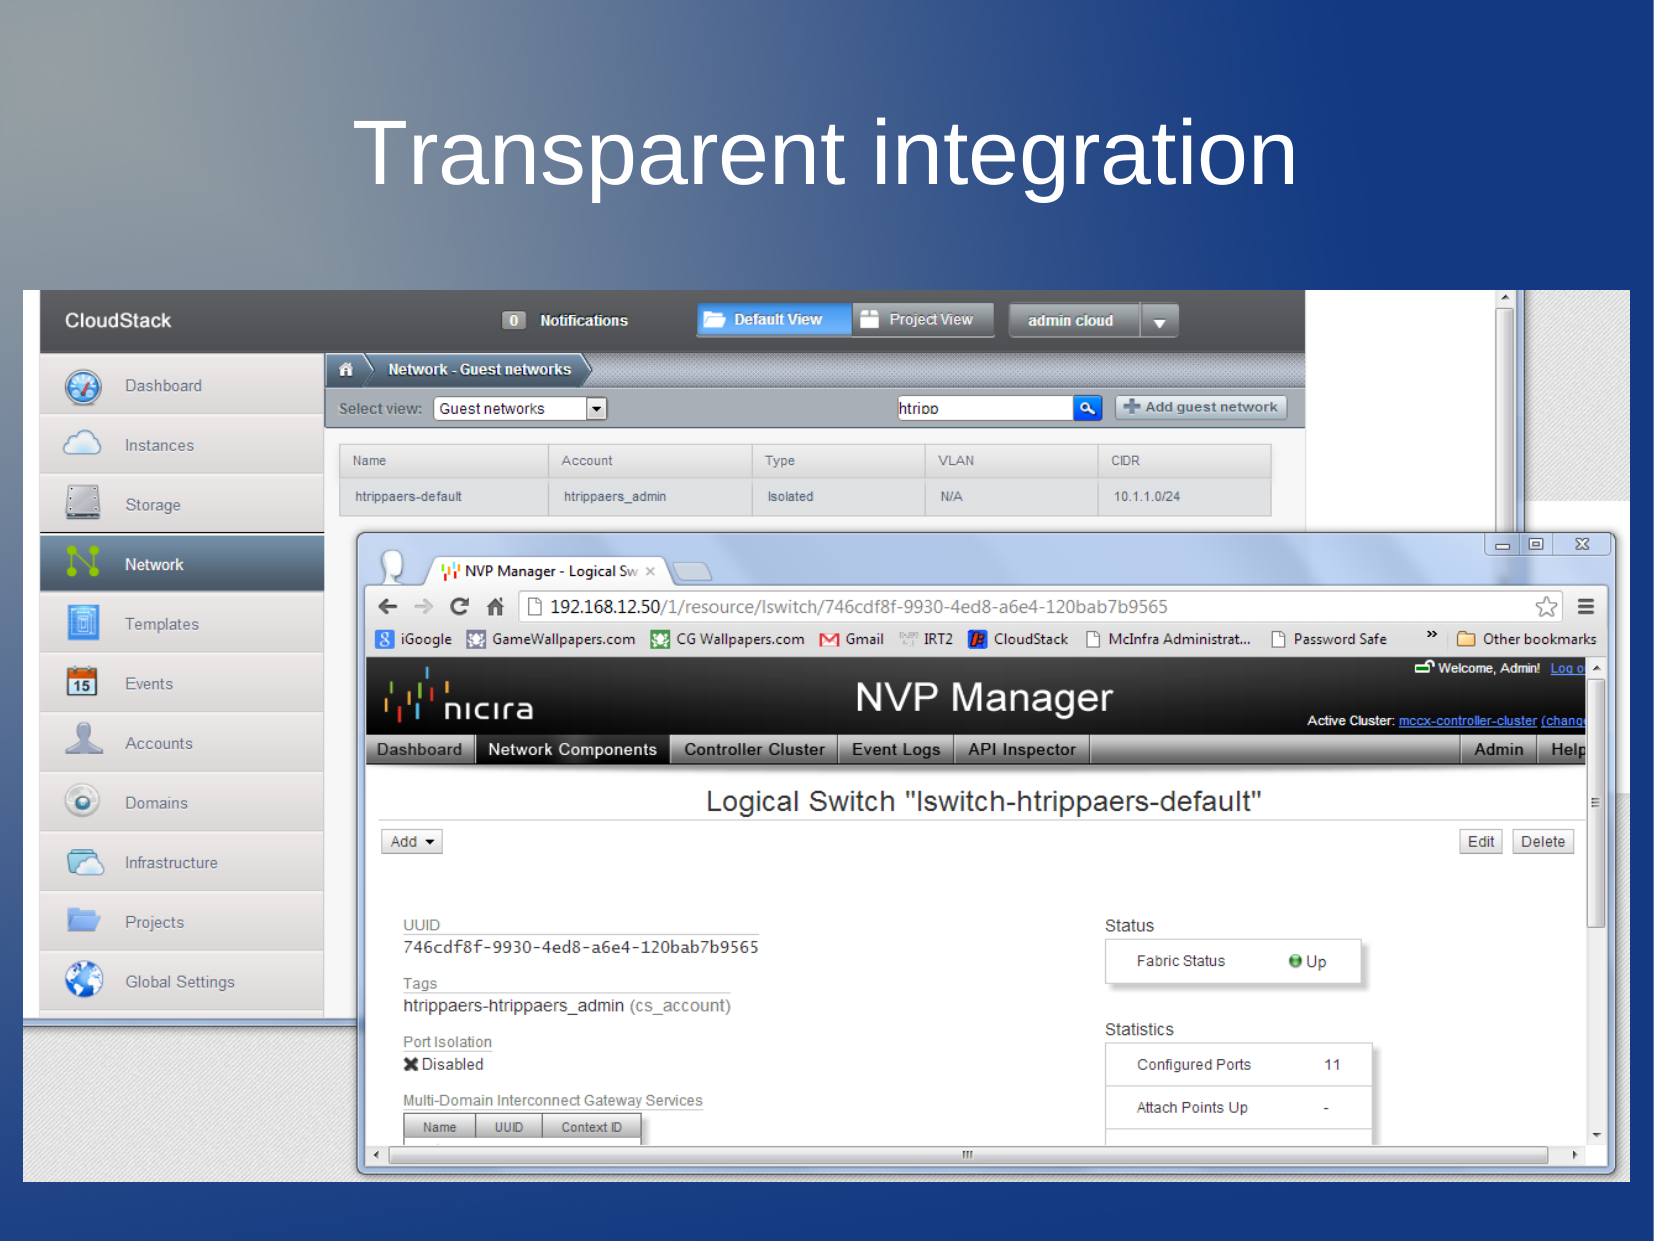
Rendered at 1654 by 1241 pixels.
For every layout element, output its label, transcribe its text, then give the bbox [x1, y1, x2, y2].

picture [0, 0, 1654, 1241]
title Transparent integration [82, 49, 1571, 257]
